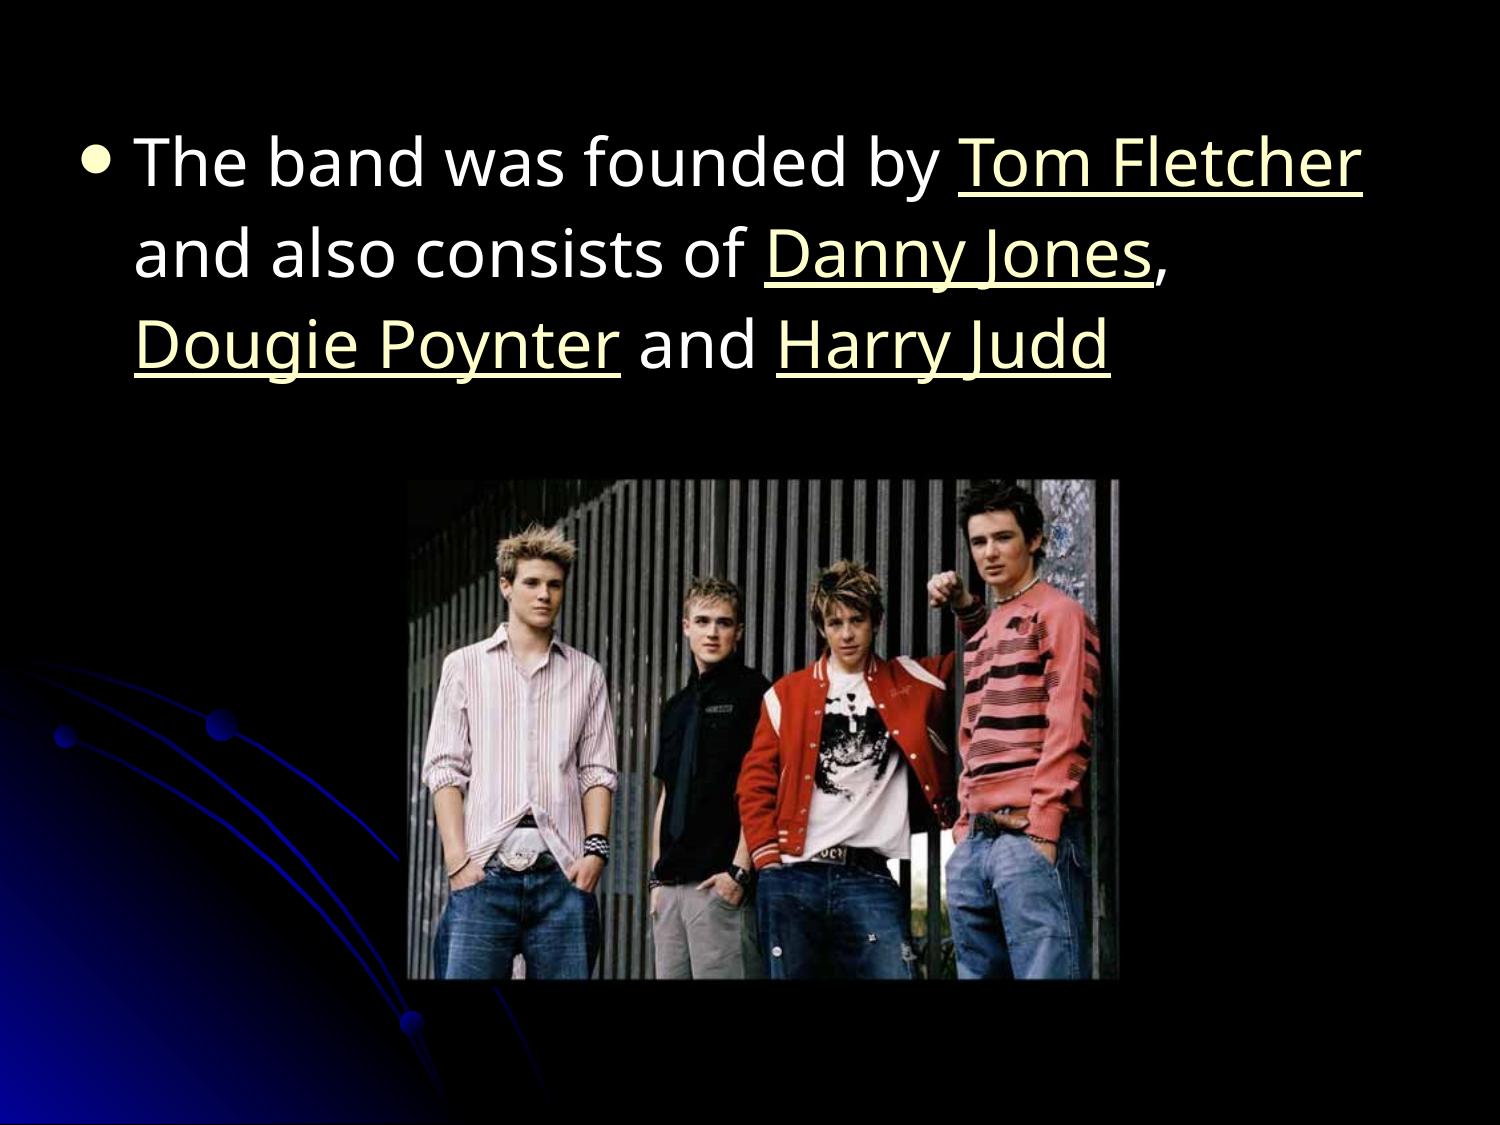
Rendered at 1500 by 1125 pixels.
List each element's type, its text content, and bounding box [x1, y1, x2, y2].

list The band was founded by Tom Fletcher and also consists of Danny Jones, Dougie Poynter and Harry Judd [62, 112, 1438, 625]
picture [399, 474, 1125, 987]
